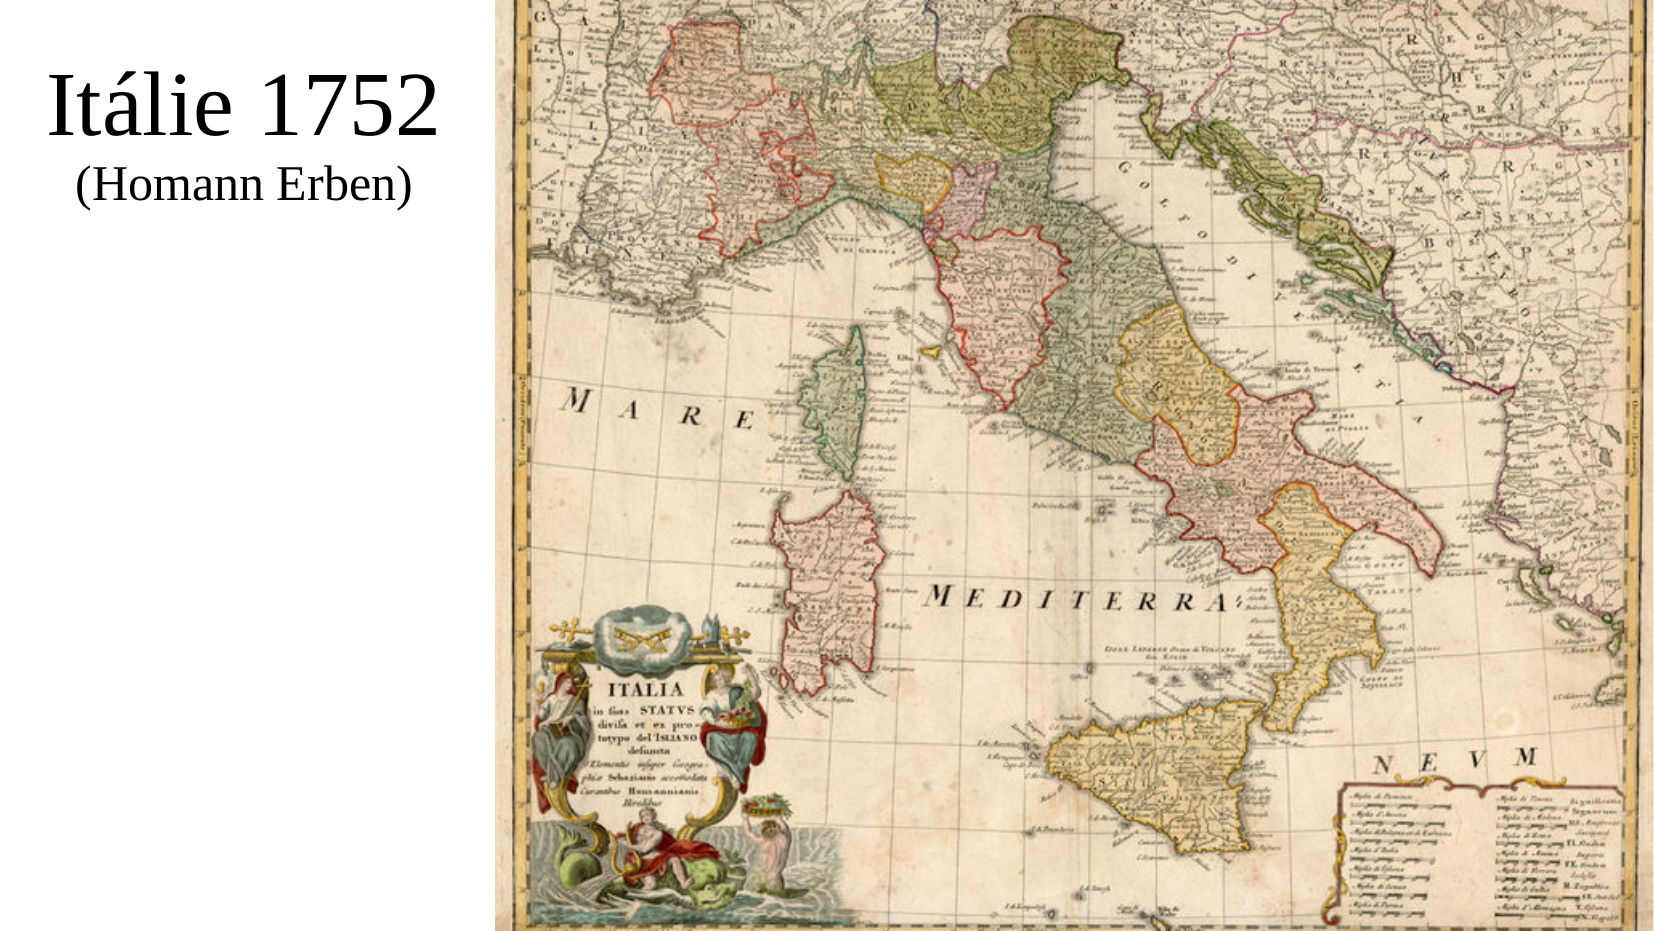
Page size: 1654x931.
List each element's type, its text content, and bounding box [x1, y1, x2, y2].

title Itálie 1752 (Homann Erben) [8, 9, 481, 256]
picture [495, 0, 1654, 931]
